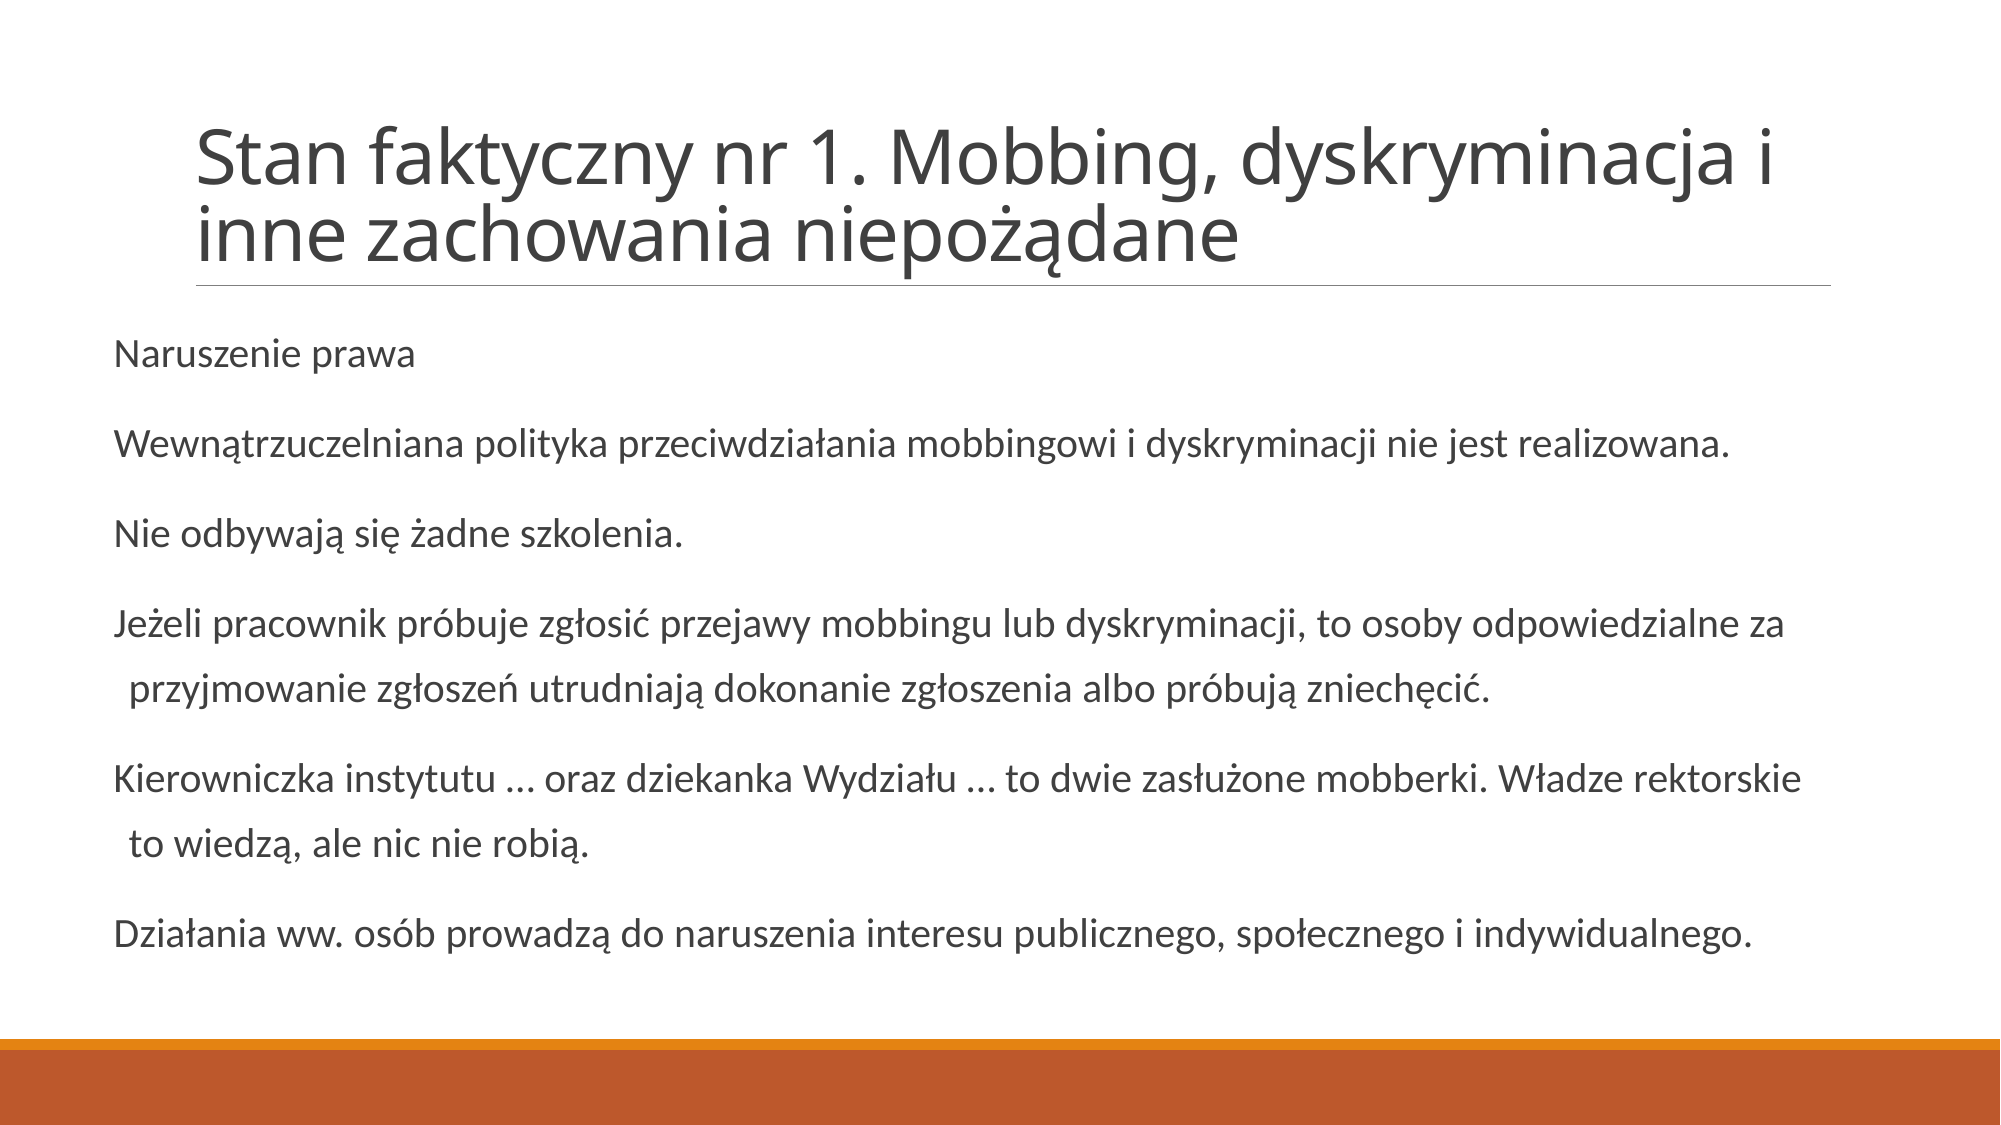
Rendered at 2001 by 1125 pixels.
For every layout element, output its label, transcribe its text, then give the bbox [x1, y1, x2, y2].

title Stan faktyczny nr 1. Mobbing, dyskryminacja i inne zachowania niepożądane [180, 47, 1831, 286]
list Naruszenie prawa Wewnątrzuczelniana polityka przeciwdziałania mobbingowi i dyskryminacji nie jest realizowana. Nie odbywają się żadne szkolenia. Jeżeli pracownik próbuje zgłosić przejawy mobbingu lub dyskryminacji, to osoby odpowiedzialne za przyjmowanie zgłoszeń utrudniają dokonanie zgłoszenia albo próbują zniechęcić. Kierowniczka instytutu … oraz dziekanka Wydziału … to dwie zasłużone mobberki. Władze rektorskie to wiedzą, ale nic nie robią. Działania ww. osób prowadzą do naruszenia interesu publicznego, społecznego i indywidualnego. [98, 302, 1831, 1010]
